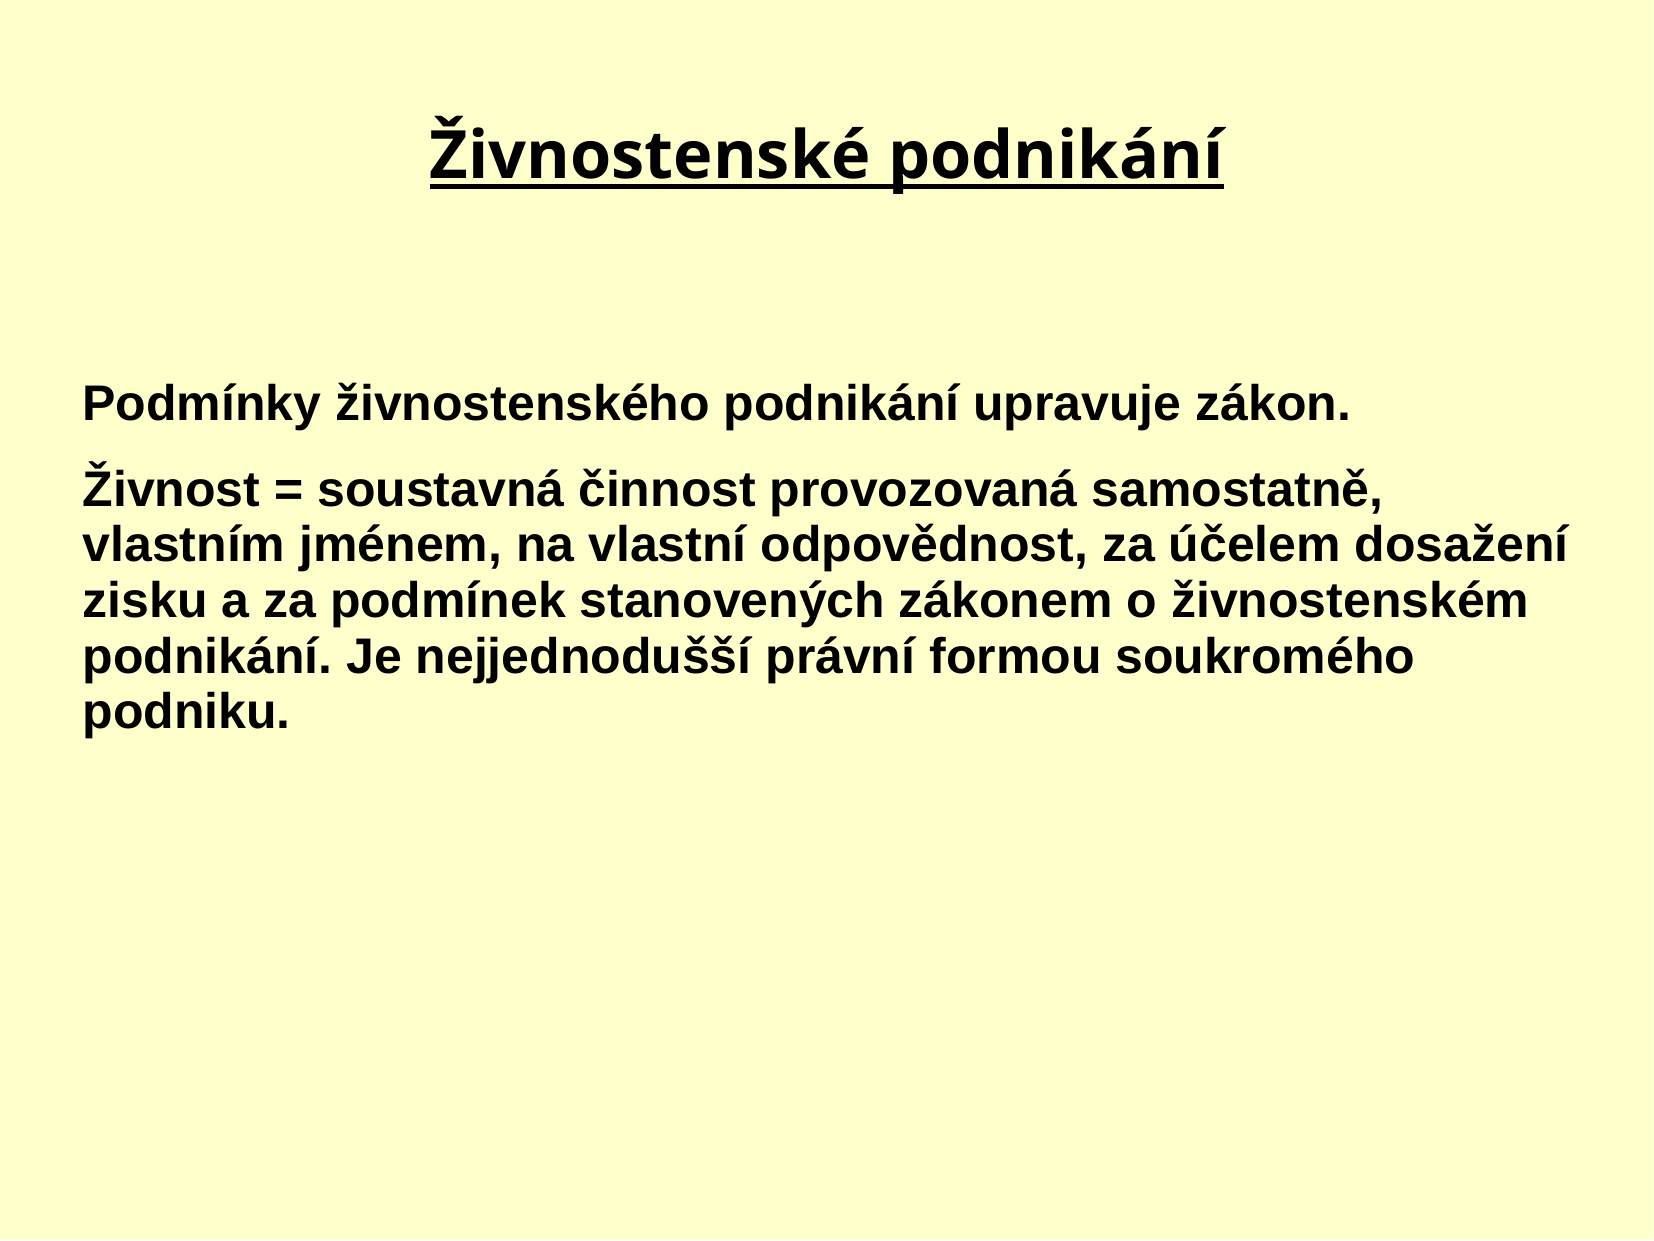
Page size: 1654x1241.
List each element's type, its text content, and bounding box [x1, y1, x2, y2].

list Podmínky živnostenského podnikání upravuje zákon. Živnost = soustavná činnost provozovaná samostatně, vlastním jménem, na vlastní odpovědnost, za účelem dosažení zisku a za podmínek stanovených zákonem o živnostenském podnikání. Je nejjednodušší právní formou soukromého podniku. [82, 290, 1571, 1109]
title Živnostenské podnikání [82, 49, 1571, 257]
